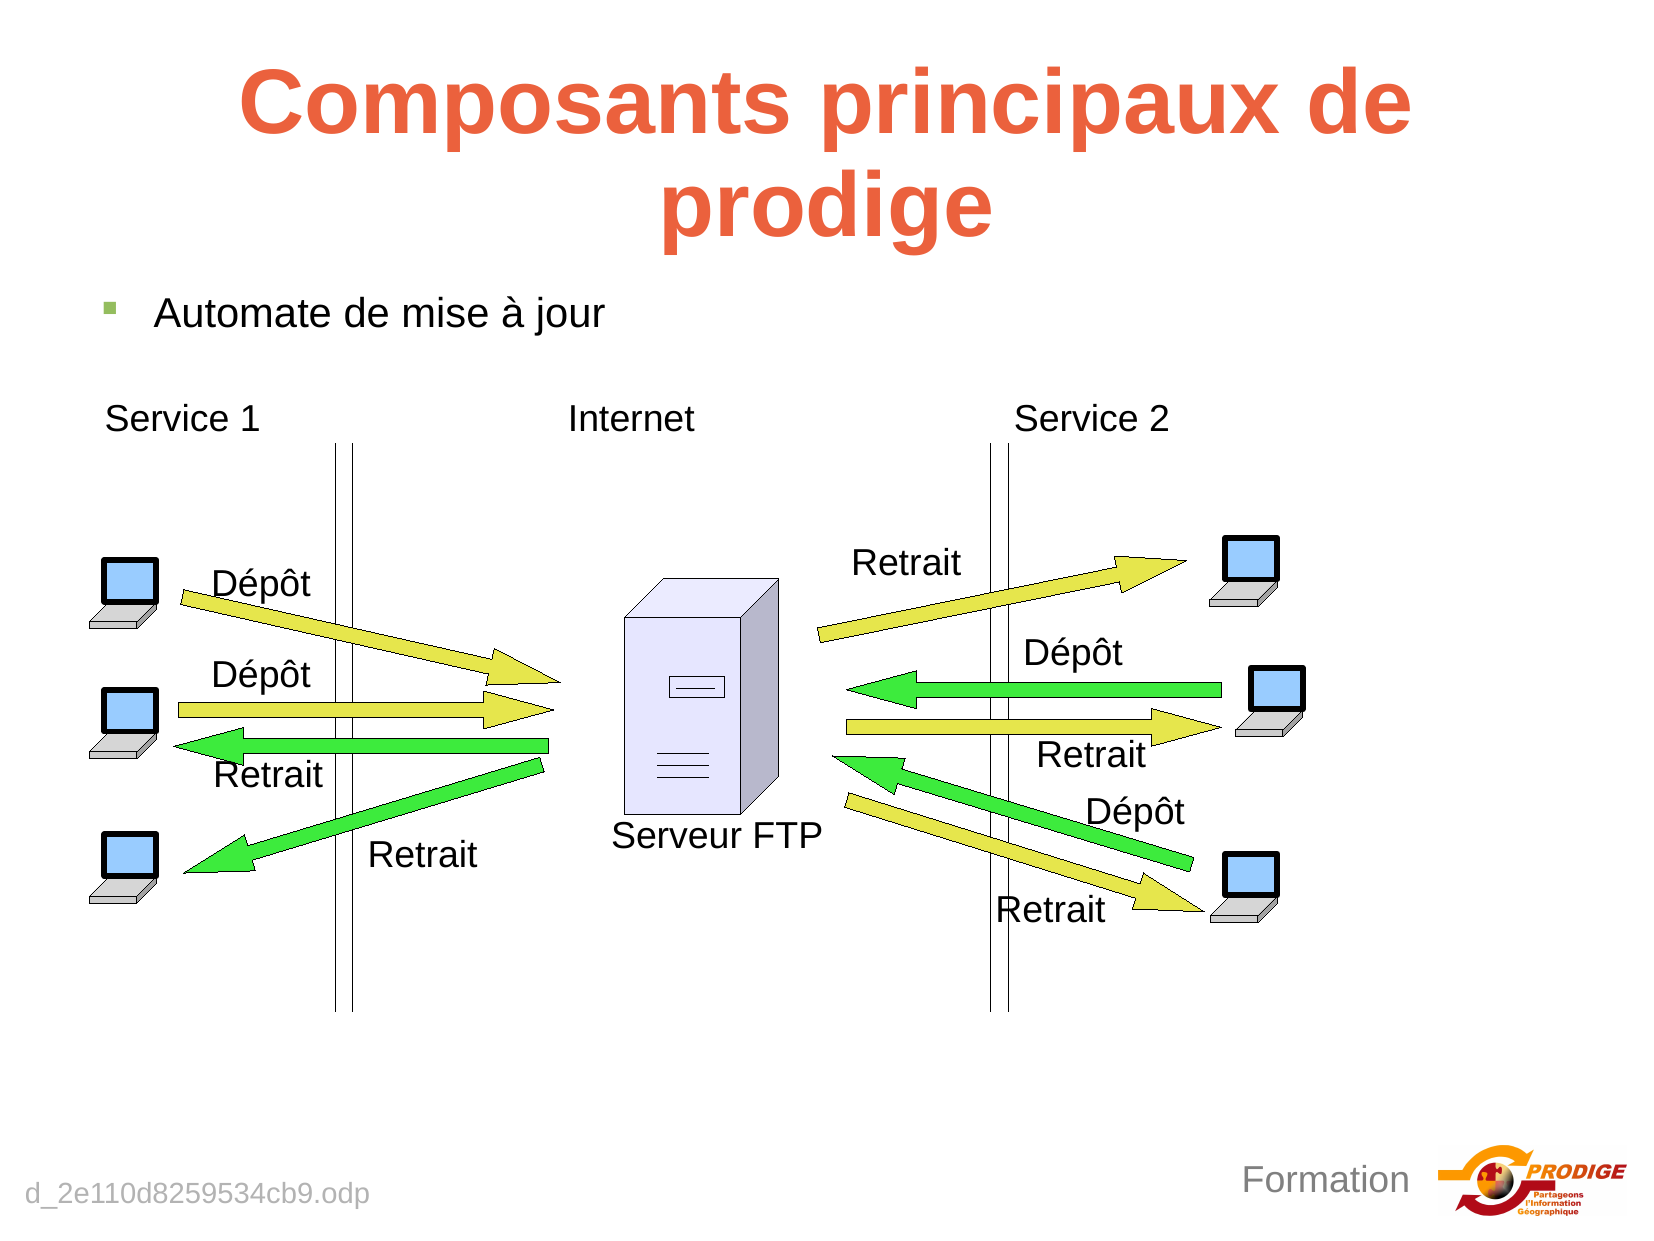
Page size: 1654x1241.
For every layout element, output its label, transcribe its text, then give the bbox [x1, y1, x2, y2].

text_box [817, 556, 1187, 643]
text_box [832, 755, 1070, 836]
text_box Service 2 [979, 378, 1205, 459]
text_box [846, 708, 1222, 744]
text_box [178, 691, 554, 729]
text_box Internet [518, 378, 745, 459]
text_box Retrait [980, 880, 1121, 938]
list Automate de mise à jour [82, 290, 1571, 1094]
text_box [1235, 667, 1303, 737]
text_box Retrait [198, 746, 339, 804]
text_box Retrait [352, 826, 493, 884]
title Composants principaux de prodige [82, 49, 1571, 257]
text_box [844, 792, 1205, 912]
text_box [89, 834, 157, 904]
text_box [89, 689, 157, 759]
text_box Dépôt [196, 646, 326, 704]
text_box [1210, 853, 1278, 923]
text_box [624, 578, 779, 815]
text_box Dépôt [1008, 623, 1138, 681]
text_box Serveur FTP [596, 806, 839, 864]
text_box [180, 589, 196, 608]
text_box Dépôt [196, 554, 326, 612]
text_box [173, 727, 549, 754]
text_box [214, 612, 561, 686]
text_box Dépôt [1070, 782, 1200, 840]
text_box [183, 757, 545, 874]
text_box Retrait [836, 534, 977, 592]
text_box [89, 560, 157, 629]
text_box [1209, 537, 1278, 607]
text_box Retrait [1021, 726, 1162, 784]
text_box [1084, 840, 1194, 872]
text_box [846, 670, 1222, 709]
picture [1438, 1145, 1627, 1216]
text_box Service 1 [69, 378, 296, 459]
